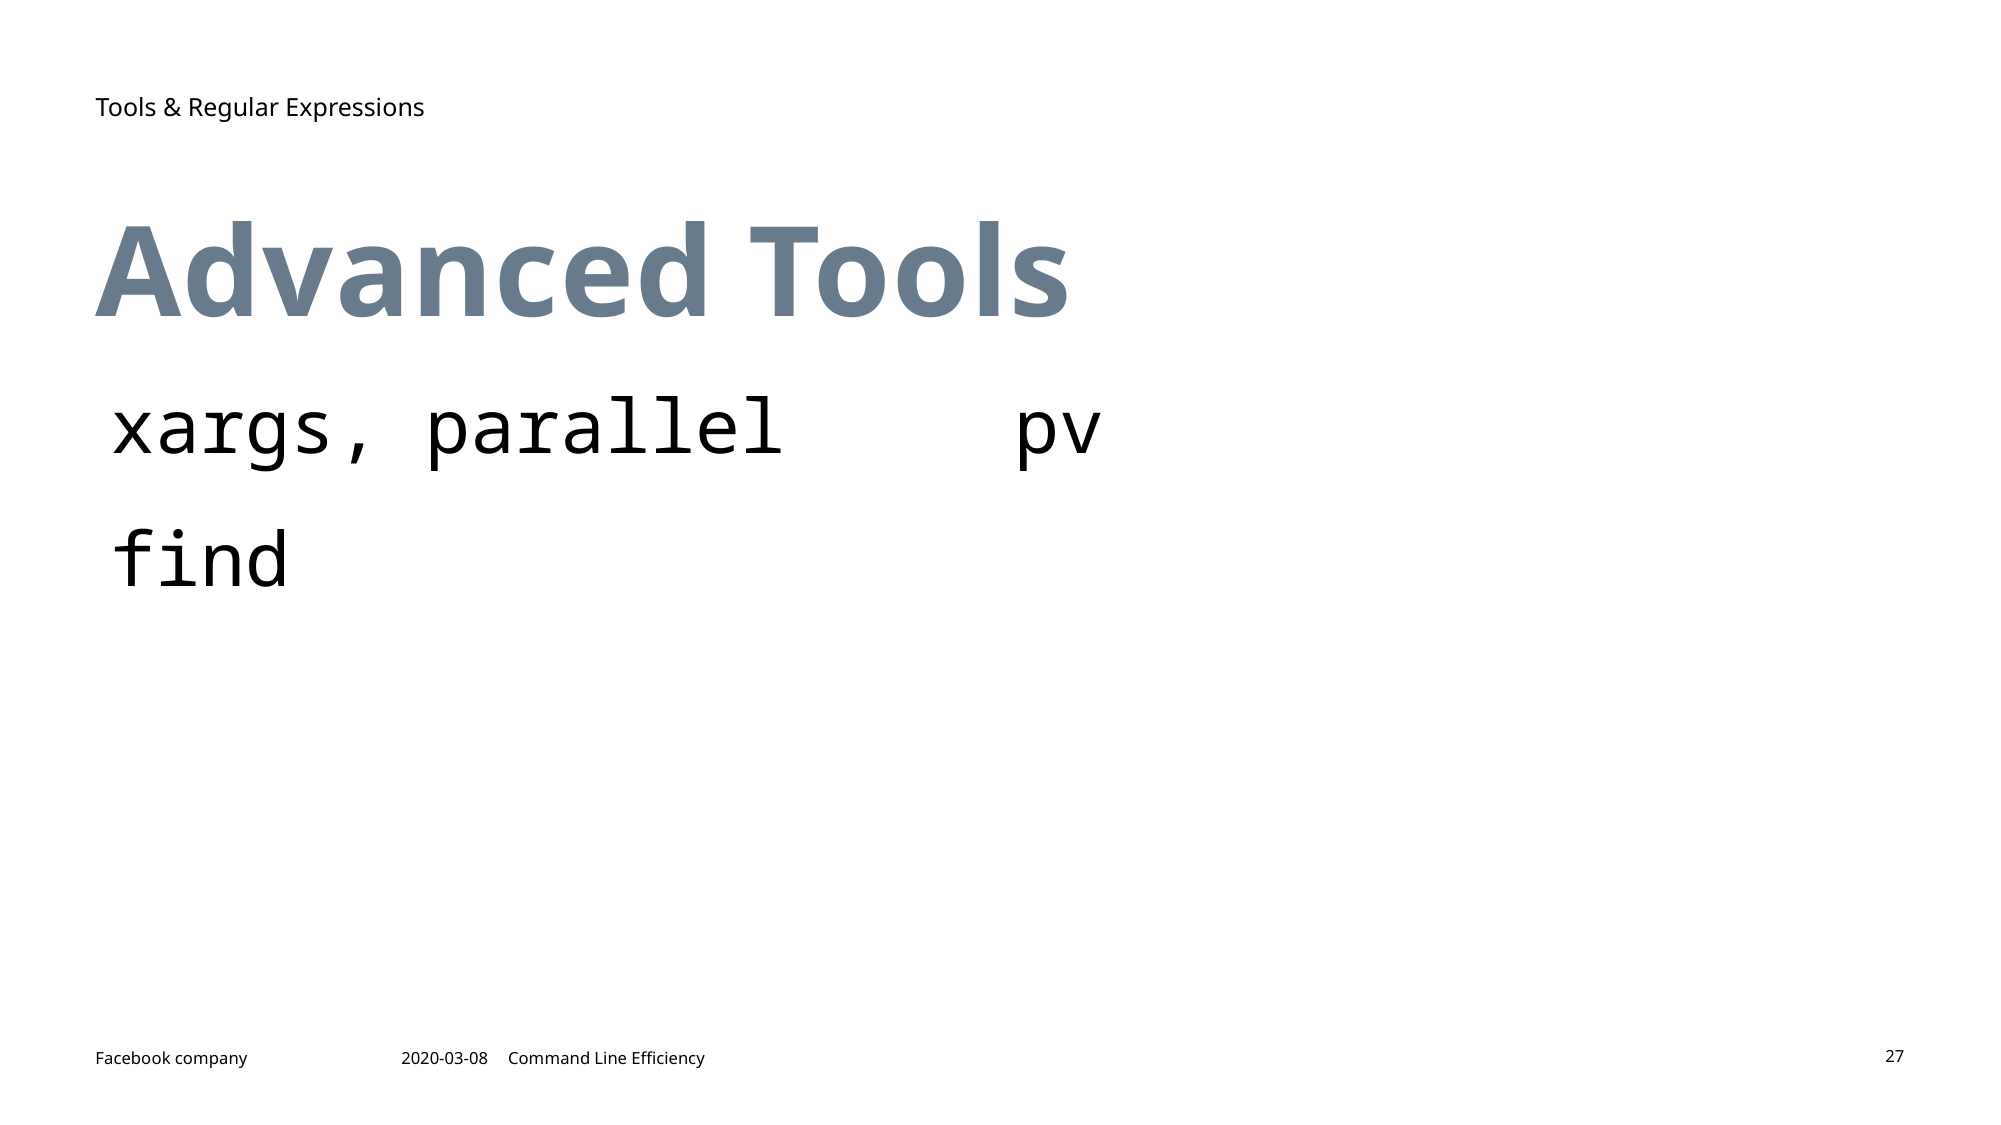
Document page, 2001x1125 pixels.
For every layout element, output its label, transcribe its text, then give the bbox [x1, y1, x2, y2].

table_header pv [1000, 355, 1904, 830]
slide_number <number> [1840, 1047, 1905, 1068]
table_header xargs, parallel find [96, 355, 1000, 830]
slide_number 2020-03-08 [401, 1047, 508, 1068]
footer Command Line Efficiency [508, 1047, 1294, 1068]
title Advanced Tools [95, 176, 1905, 333]
list Tools & Regular Expressions [95, 88, 988, 119]
